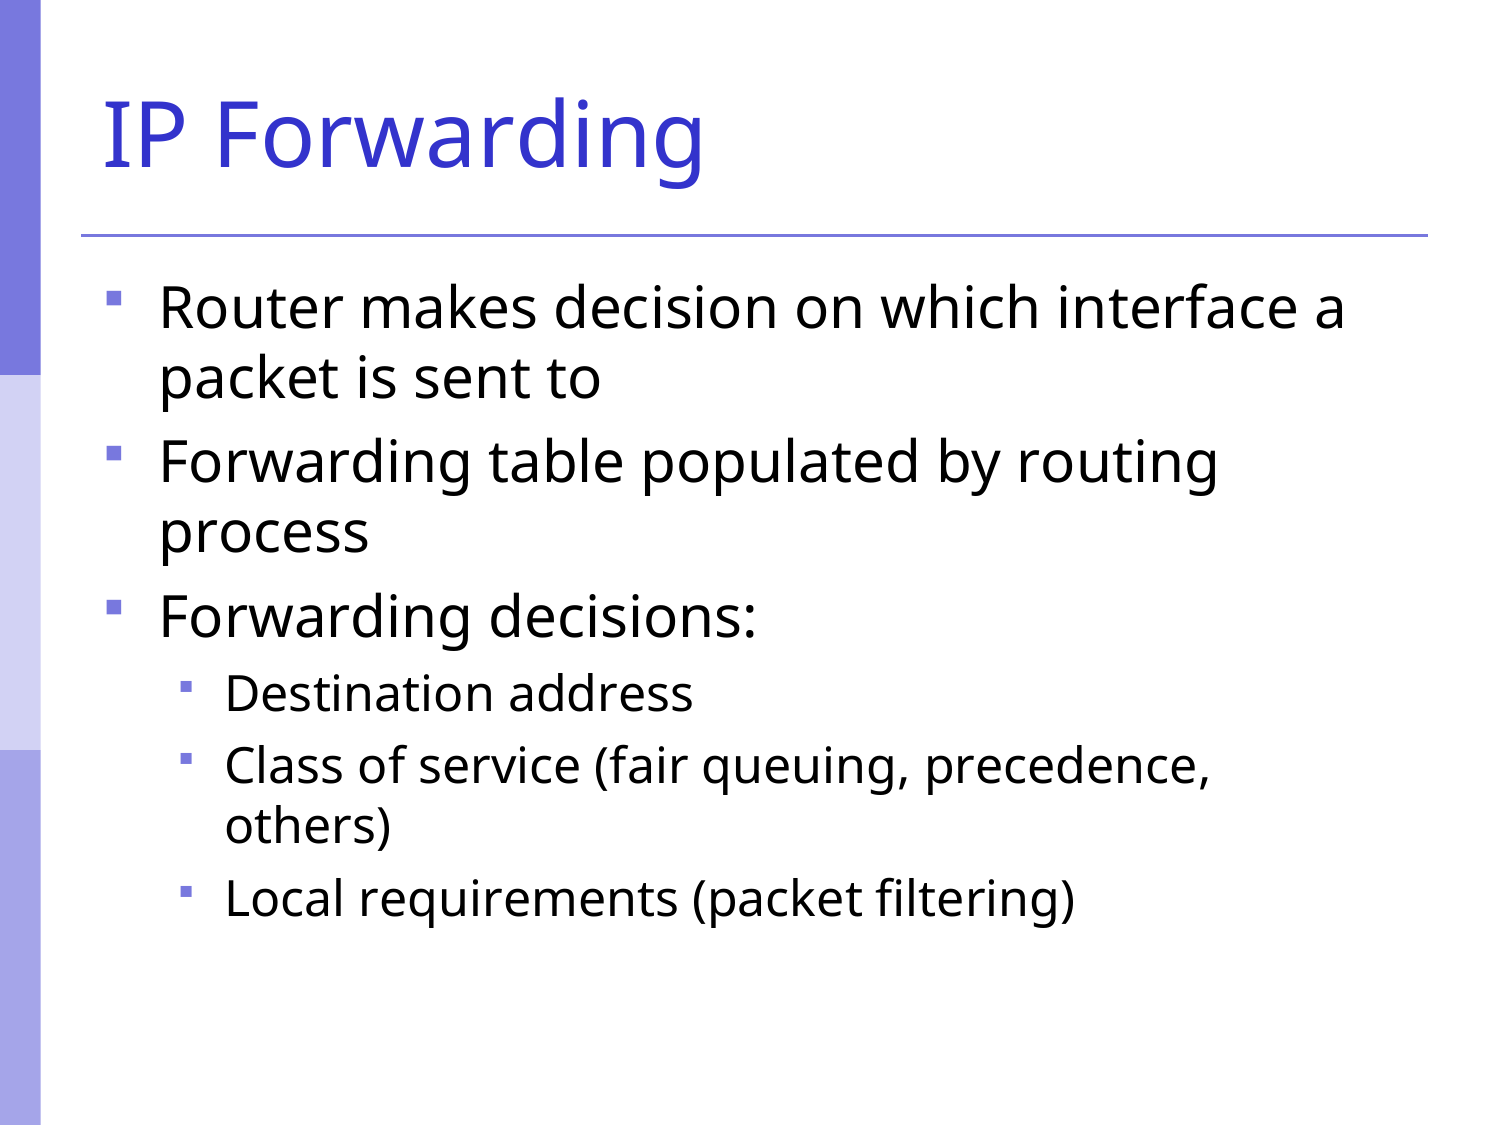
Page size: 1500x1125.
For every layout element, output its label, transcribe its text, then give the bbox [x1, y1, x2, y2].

list Router makes decision on which interface a packet is sent to Forwarding table populated by routing process Forwarding decisions: Destination address Class of service (fair queuing, precedence, others) Local requirements (packet filtering) [87, 262, 1363, 1026]
title IP Forwarding [87, 37, 1363, 225]
